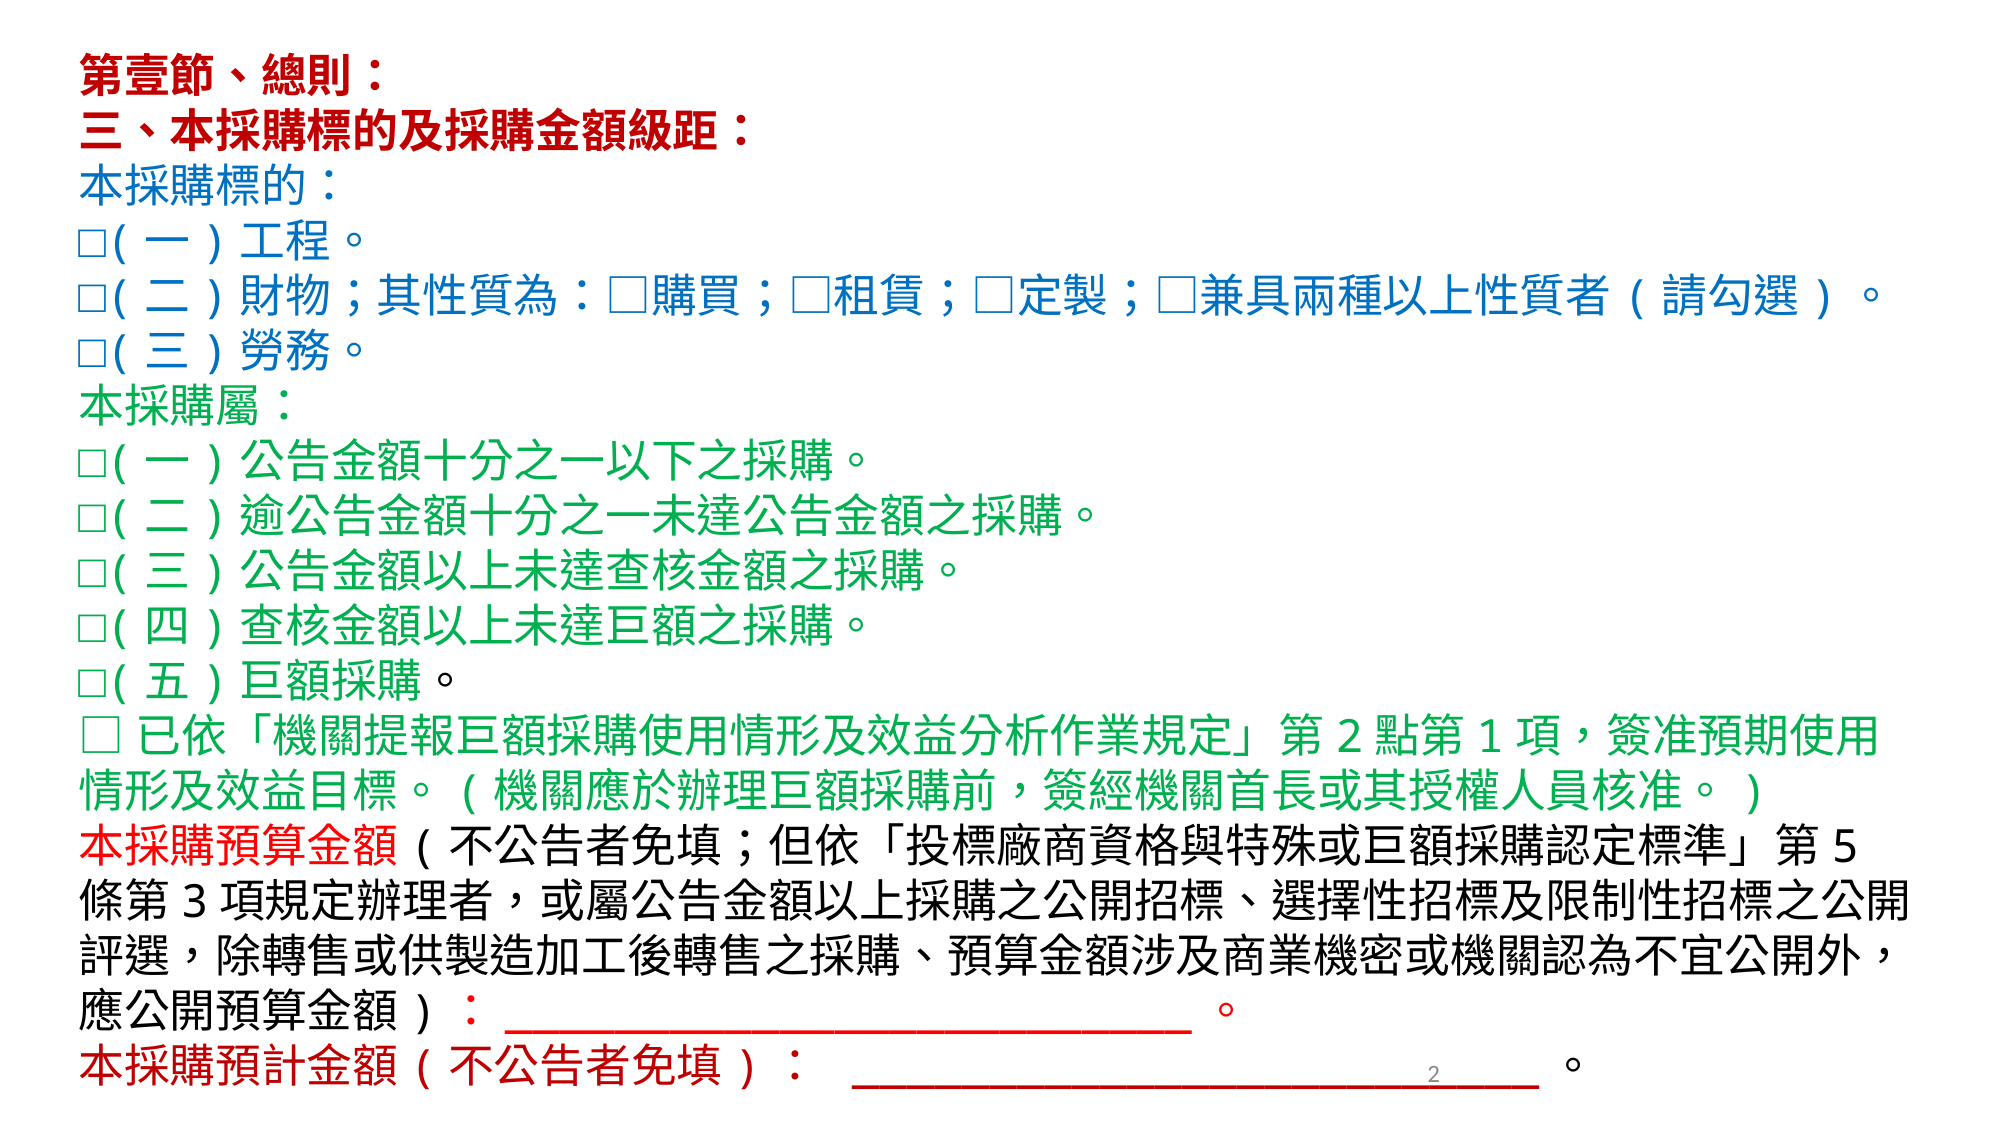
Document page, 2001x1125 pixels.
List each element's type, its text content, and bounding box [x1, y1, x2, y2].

text_box 第壹節、總則： 三、本採購標的及採購金額級距： 本採購標的： □(一)工程。 □(二)財物；其性質為：□購買；□租賃；□定製；□兼具兩種以上性質者(請勾選)。 □(三)勞務。 本採購屬： □(一)公告金額十分之一以下之採購。 □(二)逾公告金額十分之一未達公告金額之採購。 □(三)公告金額以上未達查核金額之採購。 □(四)查核金額以上未達巨額之採購。 □(五)巨額採購。 □已依「機關提報巨額採購使用情形及效益分析作業規定」第2點第1項，簽准預期使用情形及效益目標。(機關應於辦理巨額採購前，簽經機關首長或其授權人員核准。) 本採購預算金額(不公告者免填；但依「投標廠商資格與特殊或巨額採購認定標準」第5 條第3項規定辦理者，或屬公告金額以上採購之公開招標、選擇性招標及限制性招標之公開評選，除轉售或供製造加工後轉售之採購、預算金額涉及商業機密或機關認為不宜公開外，應公開預算金額)：_________________________。 本採購預計金額(不公告者免填)： _________________________。 [63, 39, 1937, 1099]
text_box 2 [1412, 1042, 1863, 1103]
